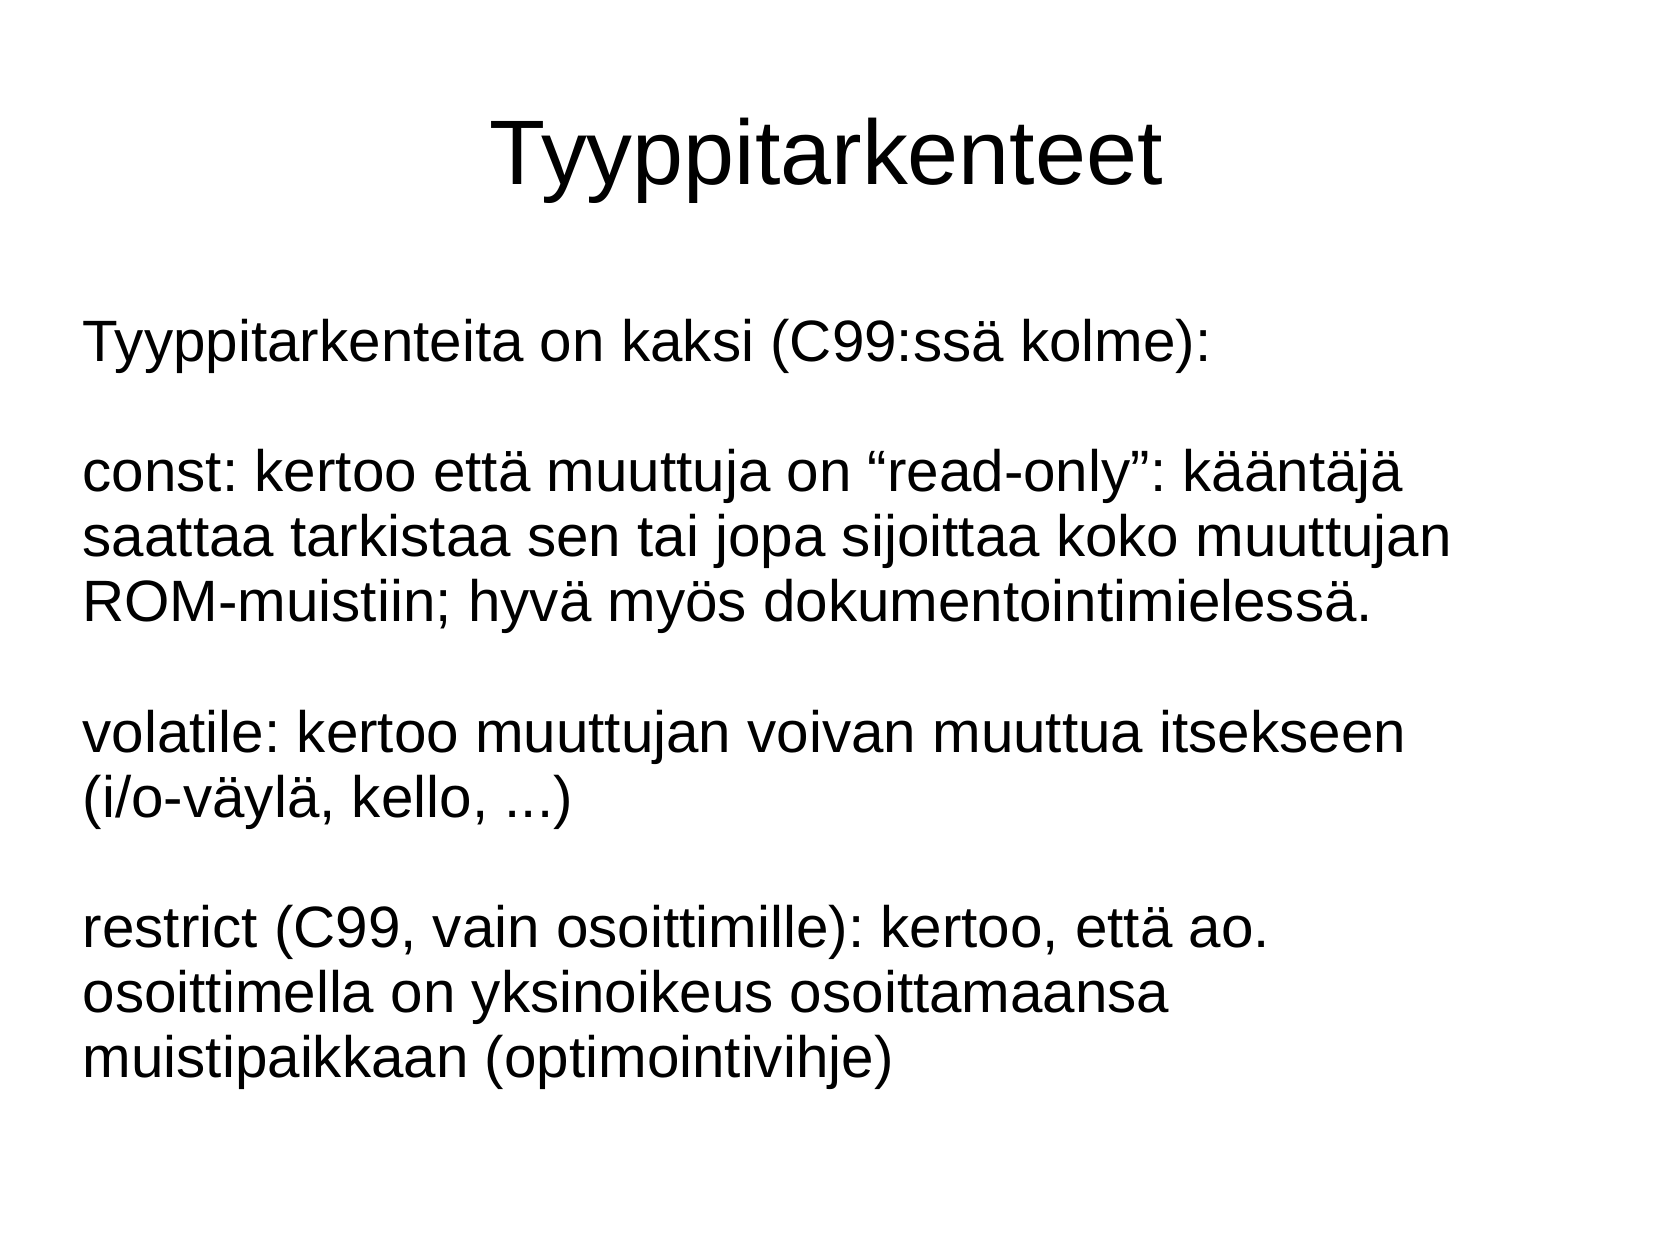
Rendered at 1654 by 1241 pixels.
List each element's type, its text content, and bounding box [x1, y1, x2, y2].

title Tyyppitarkenteet [82, 56, 1571, 250]
subtitle Tyyppitarkenteita on kaksi (C99:ssä kolme): const: kertoo että muuttuja on “read-only”: kääntäjä saattaa tarkistaa sen tai jopa sijoittaa koko muuttujan ROM-muistiin; hyvä myös dokumentointimielessä. volatile: kertoo muuttujan voivan muuttua itsekseen (i/o-väylä, kello, ...) restrict (C99, vain osoittimille): kertoo, että ao. osoittimella on yksinoikeus osoittamaansa muistipaikkaan (optimointivihje) [82, 297, 1571, 1102]
